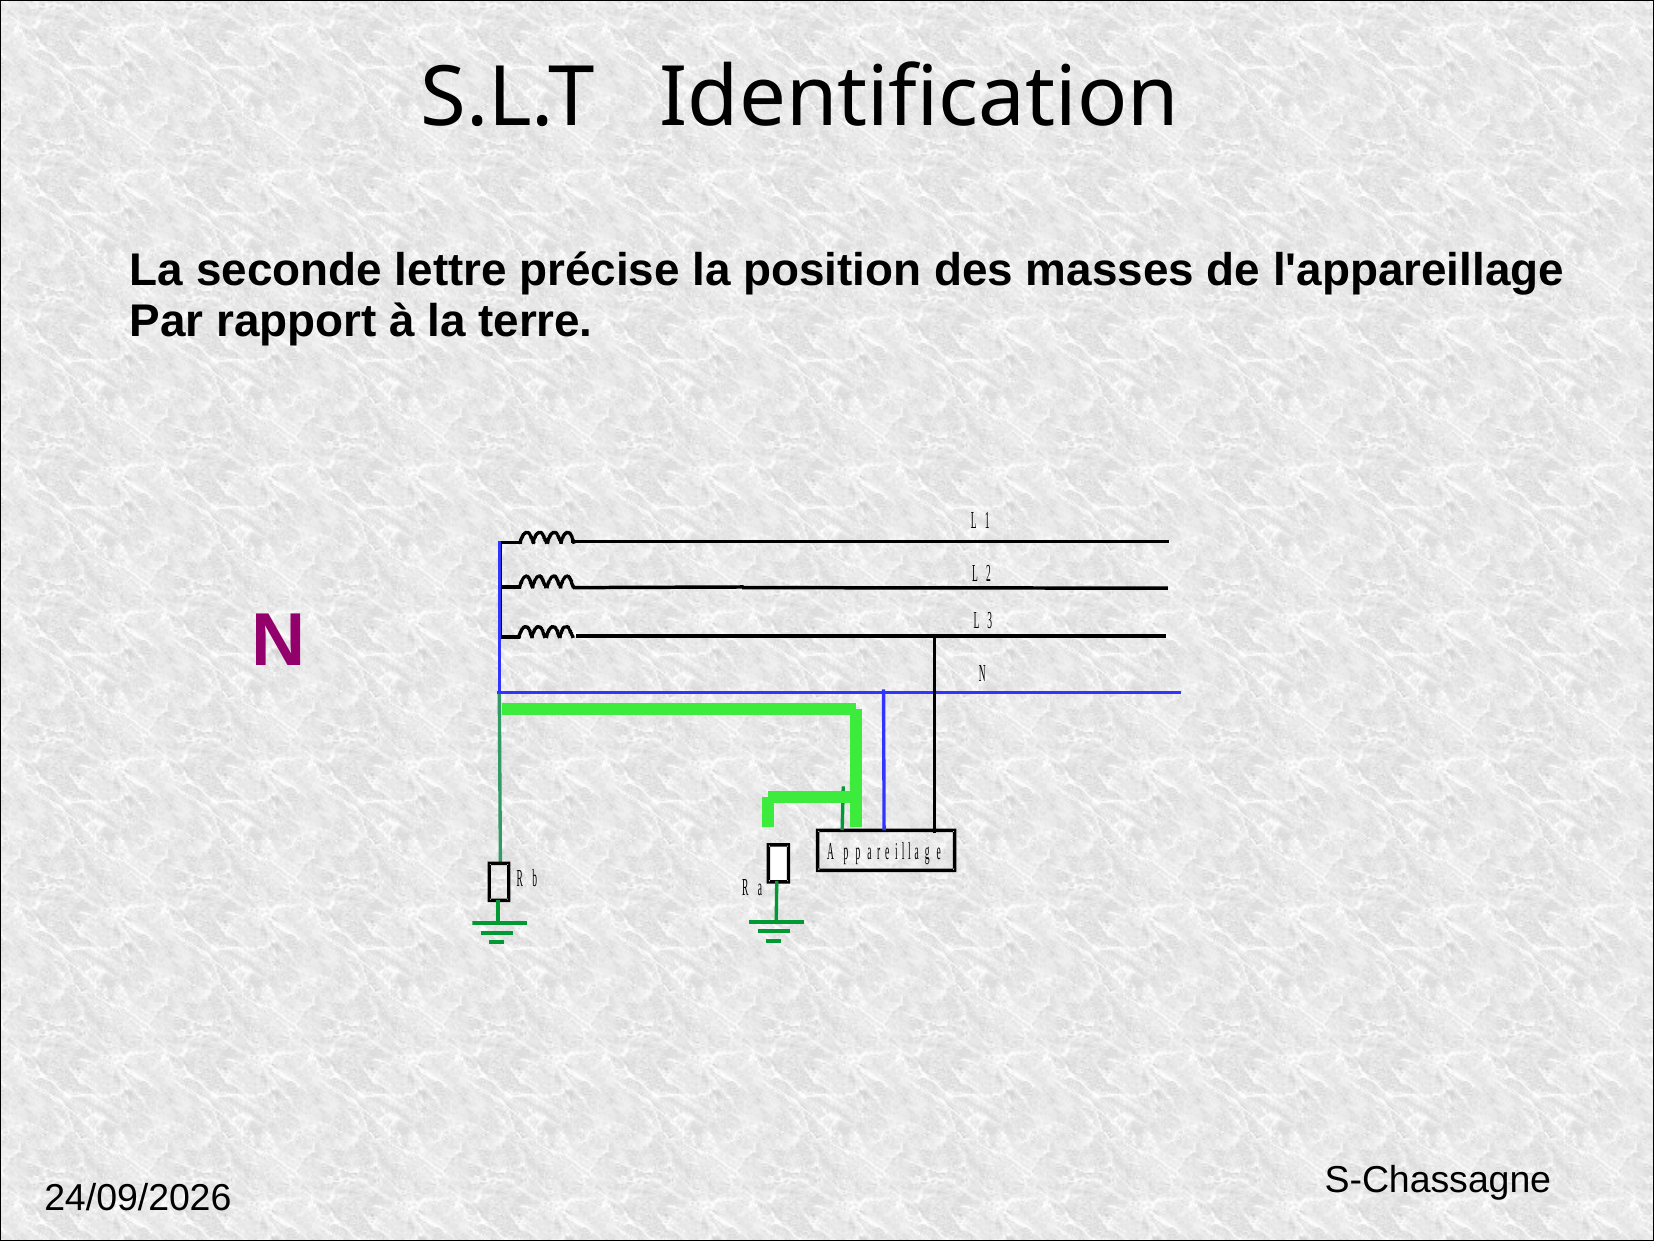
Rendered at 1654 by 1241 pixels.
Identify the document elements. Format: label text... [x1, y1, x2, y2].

text_box La seconde lettre précise la position des masses de l'appareillage Par rapport à la terre. [115, 236, 1581, 356]
picture [1, 1, 1653, 1240]
text_box S.L.T Identification [383, 29, 1287, 161]
text_box N [236, 590, 321, 690]
